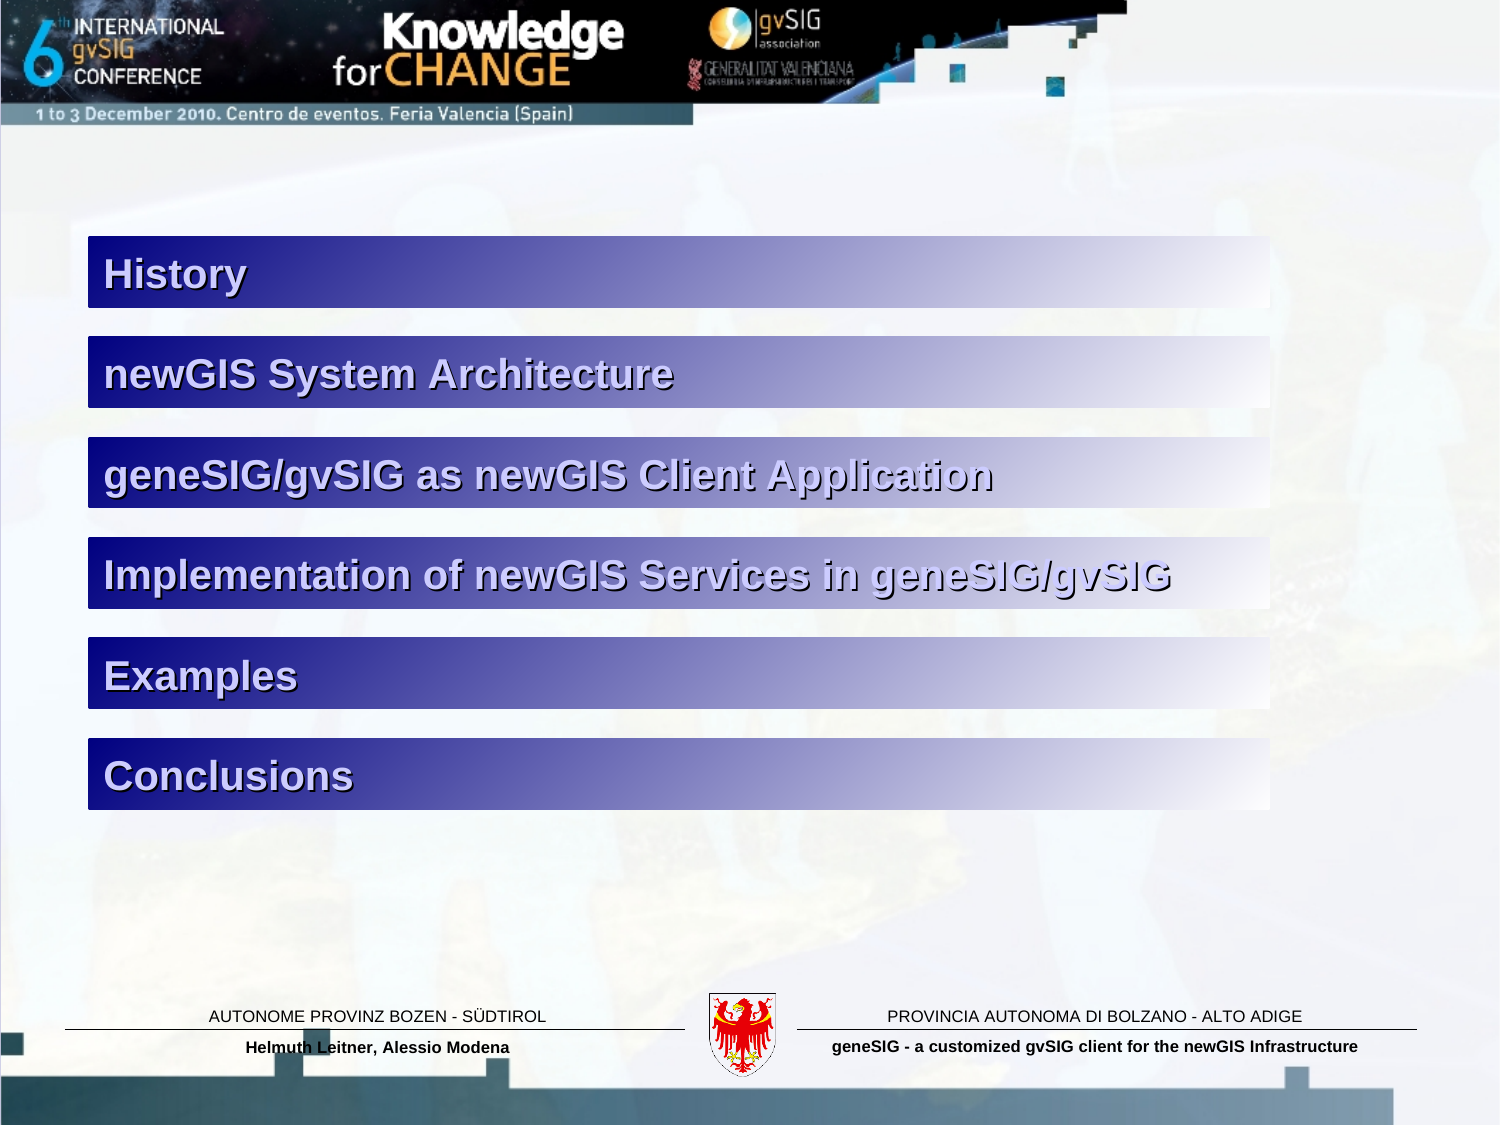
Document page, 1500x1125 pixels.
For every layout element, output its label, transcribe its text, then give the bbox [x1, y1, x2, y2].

picture [0, 0, 1500, 1125]
text_box Implementation of newGIS Services in geneSIG/gvSIG [88, 537, 1270, 609]
text_box Examples [88, 637, 1270, 709]
text_box geneSIG/gvSIG as newGIS Client Application [88, 437, 1270, 508]
text_box newGIS System Architecture [88, 336, 1270, 408]
text_box History [88, 236, 1270, 308]
text_box Conclusions [88, 738, 1270, 810]
